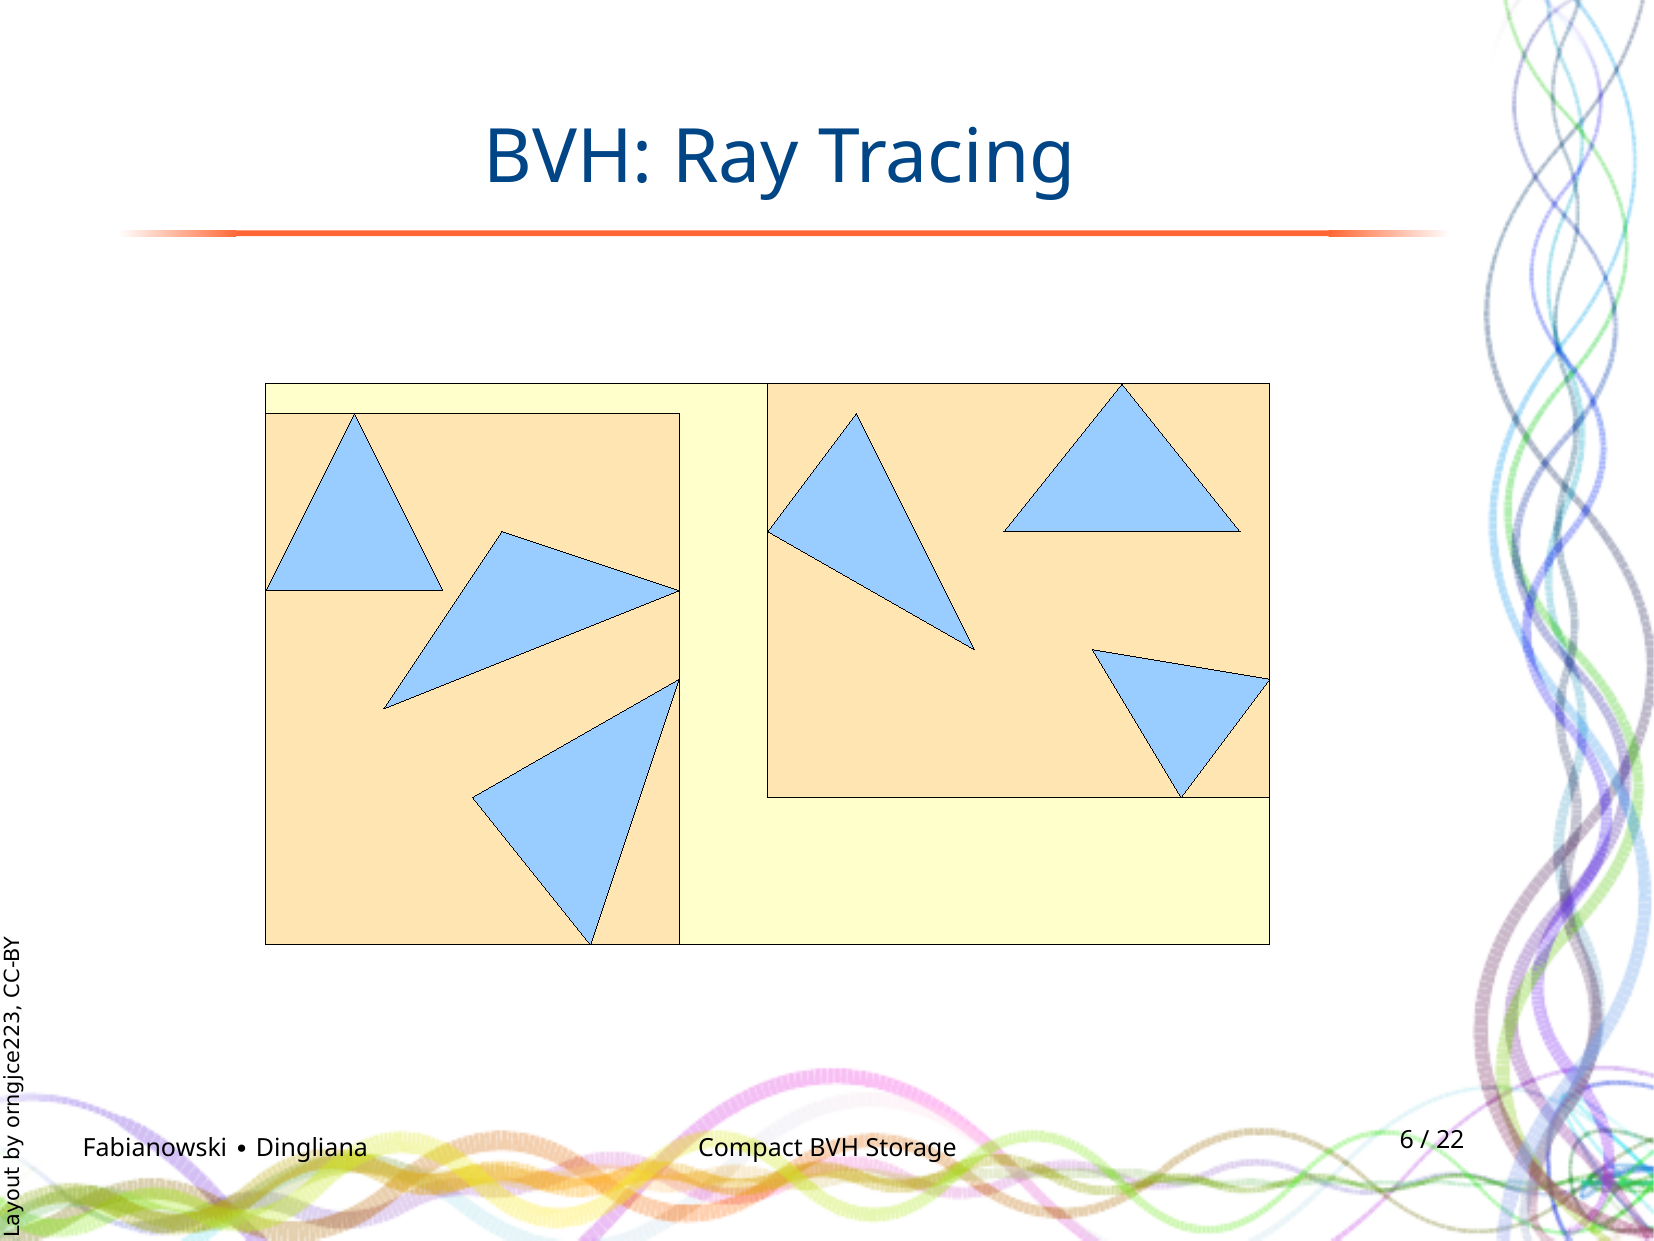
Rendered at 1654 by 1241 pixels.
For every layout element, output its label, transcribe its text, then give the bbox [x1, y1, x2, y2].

text_box [265, 383, 1270, 945]
title BVH: Ray Tracing [82, 56, 1477, 250]
picture [0, 0, 1654, 1241]
text_box 6 / 22 [1346, 1122, 1477, 1153]
